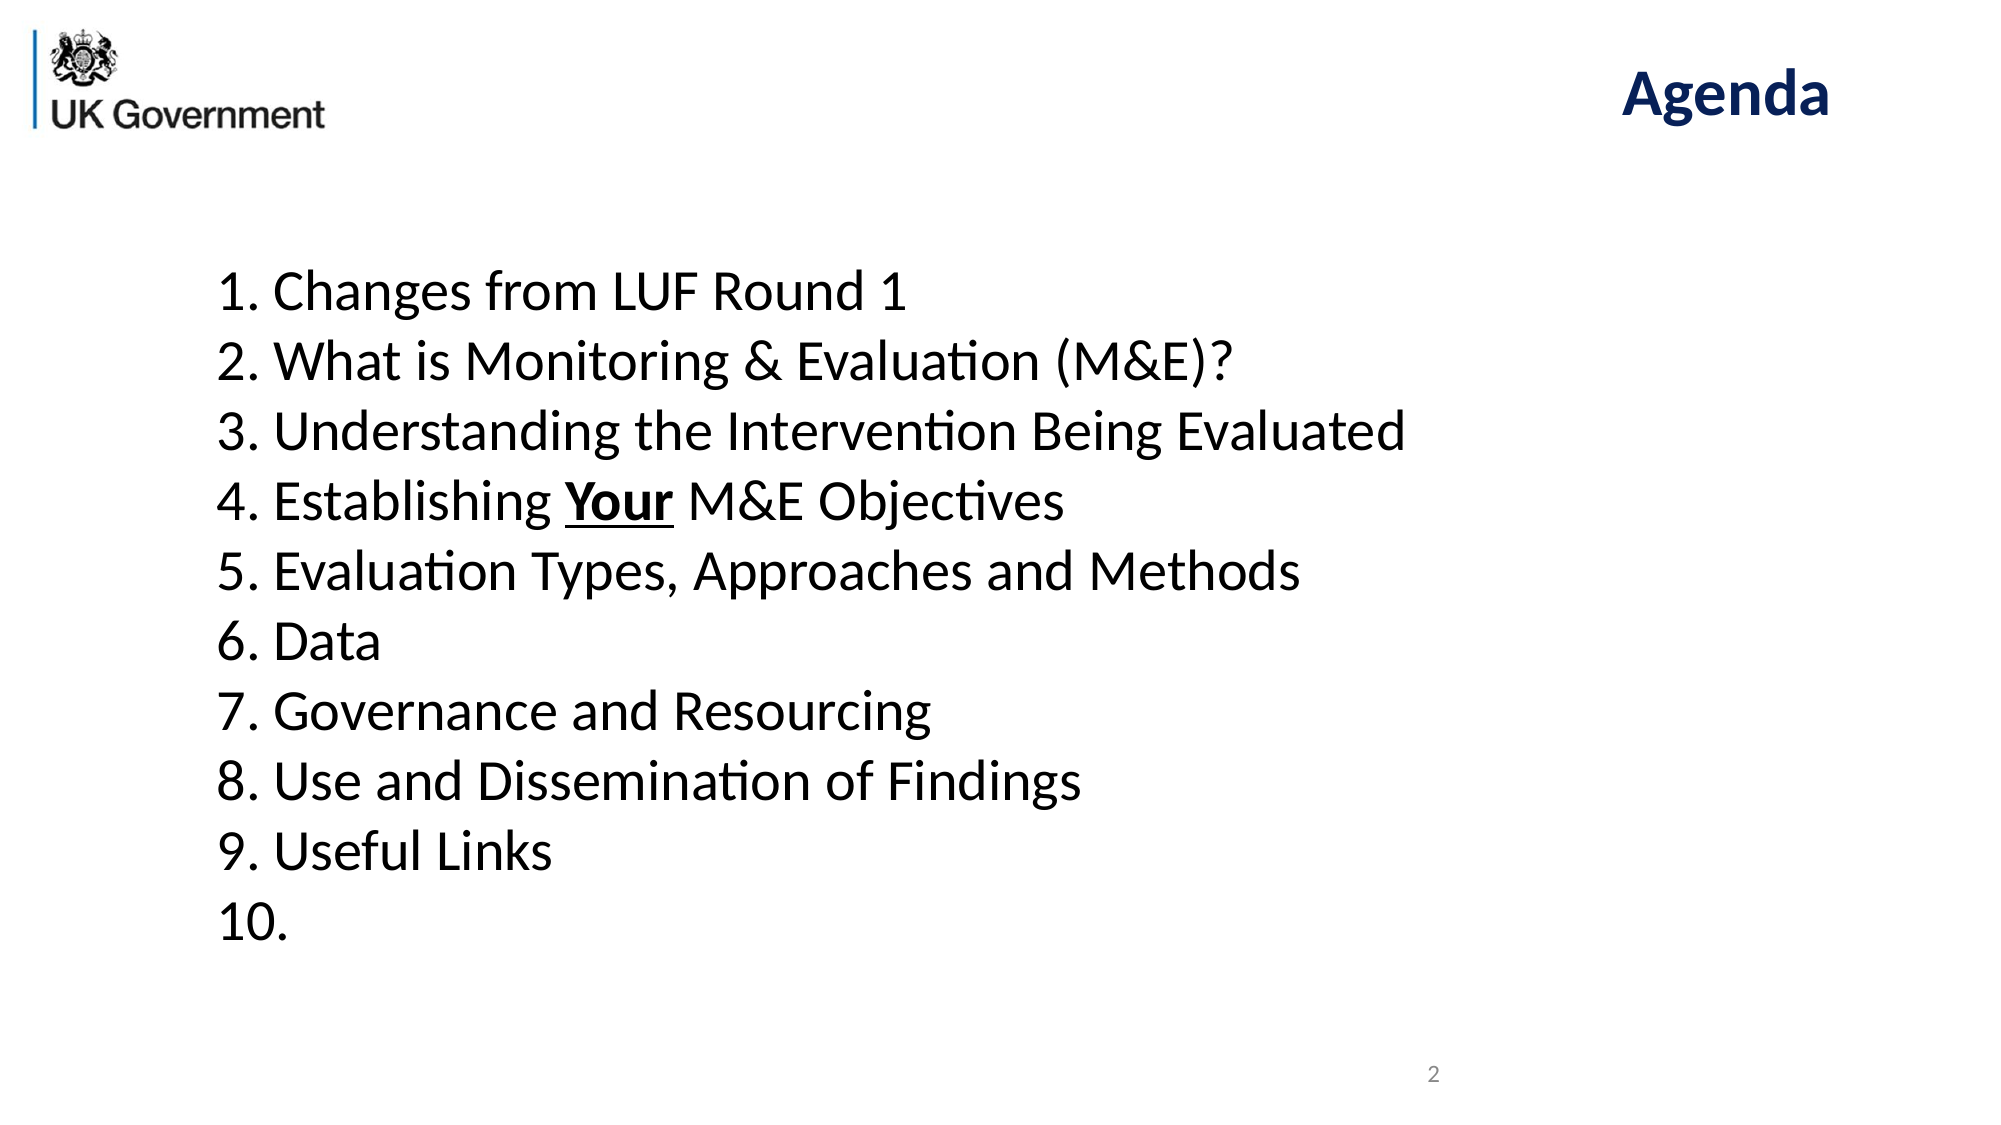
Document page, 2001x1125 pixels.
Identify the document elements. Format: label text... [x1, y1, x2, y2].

text_box Agenda [1607, 41, 1911, 138]
picture [19, 0, 363, 138]
text_box 2 [1412, 1042, 1863, 1103]
text_box Changes from LUF Round 1 What is Monitoring & Evaluation (M&E)? Understanding the Intervention Being Evaluated Establishing Your M&E Objectives Evaluation Types, Approaches and Methods Data Governance and Resourcing Use and Dissemination of Findings Useful Links [201, 244, 1484, 967]
